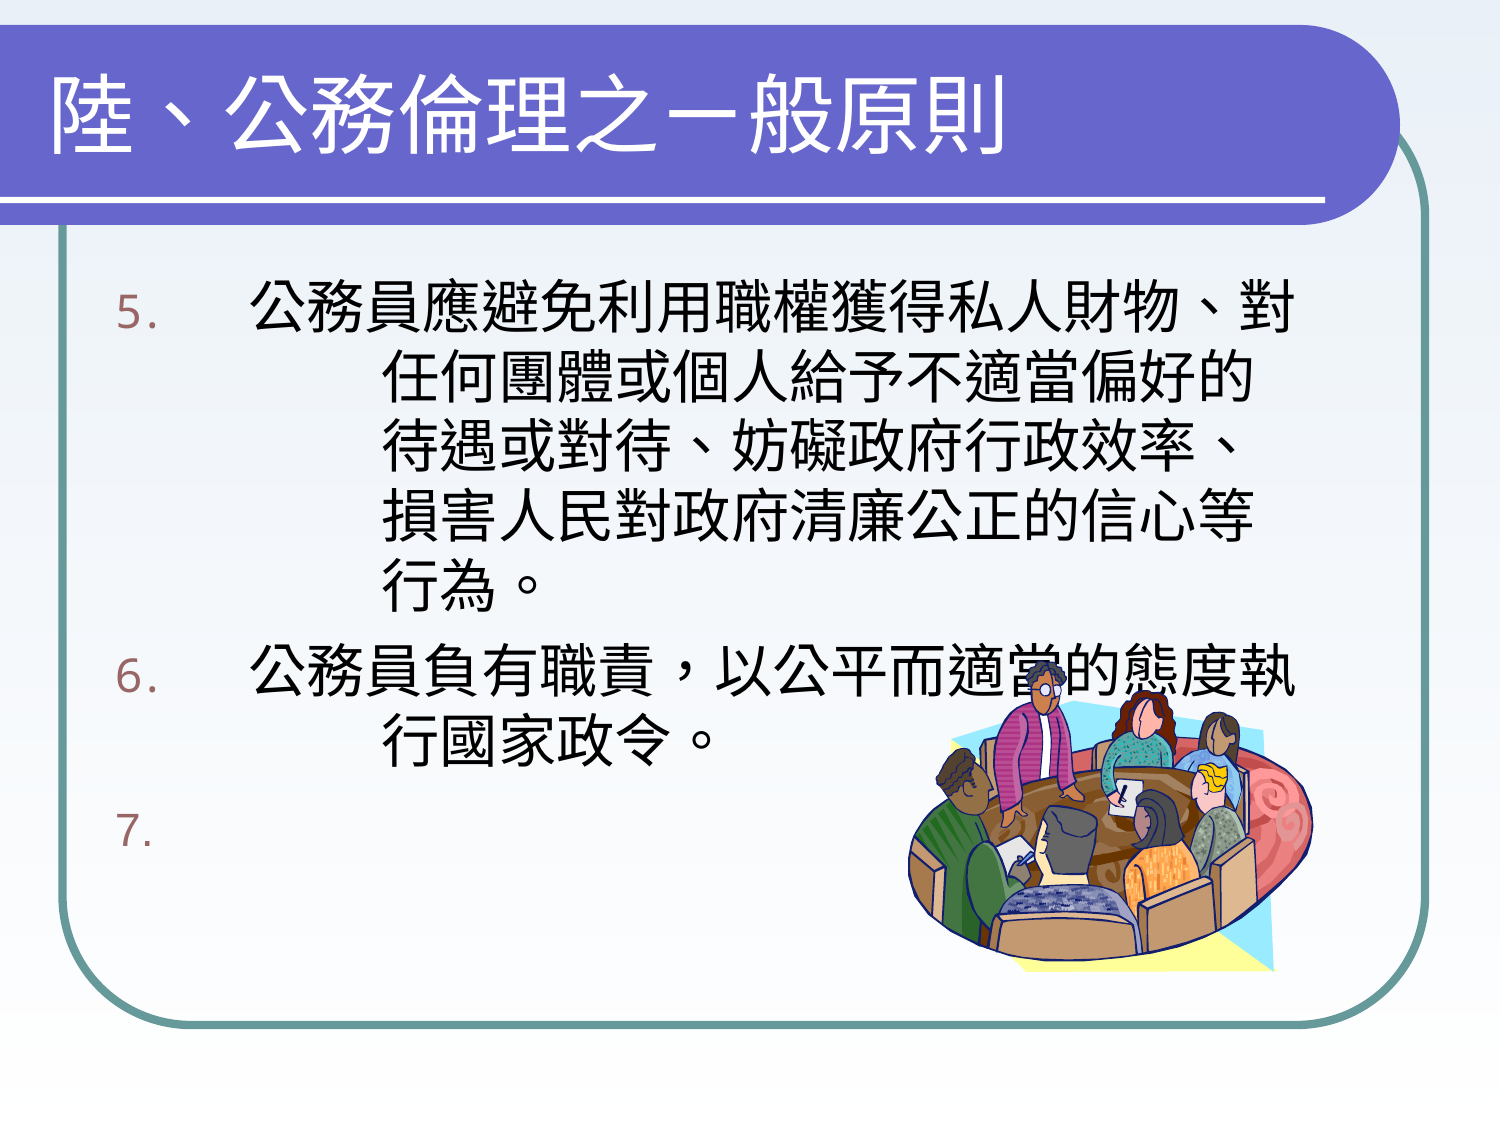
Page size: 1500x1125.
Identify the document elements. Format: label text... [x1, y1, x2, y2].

picture [903, 657, 1318, 977]
list 公務員應避免利用職權獲得私人財物、對任何團體或個人給予不適當偏好的待遇或對待、妨礙政府行政效率、損害人民對政府清廉公正的信心等行為。 公務員負有職責，以公平而適當的態度執行國家政令。 [99, 262, 1317, 988]
title 陸、公務倫理之ㄧ般原則 [32, 37, 1347, 188]
